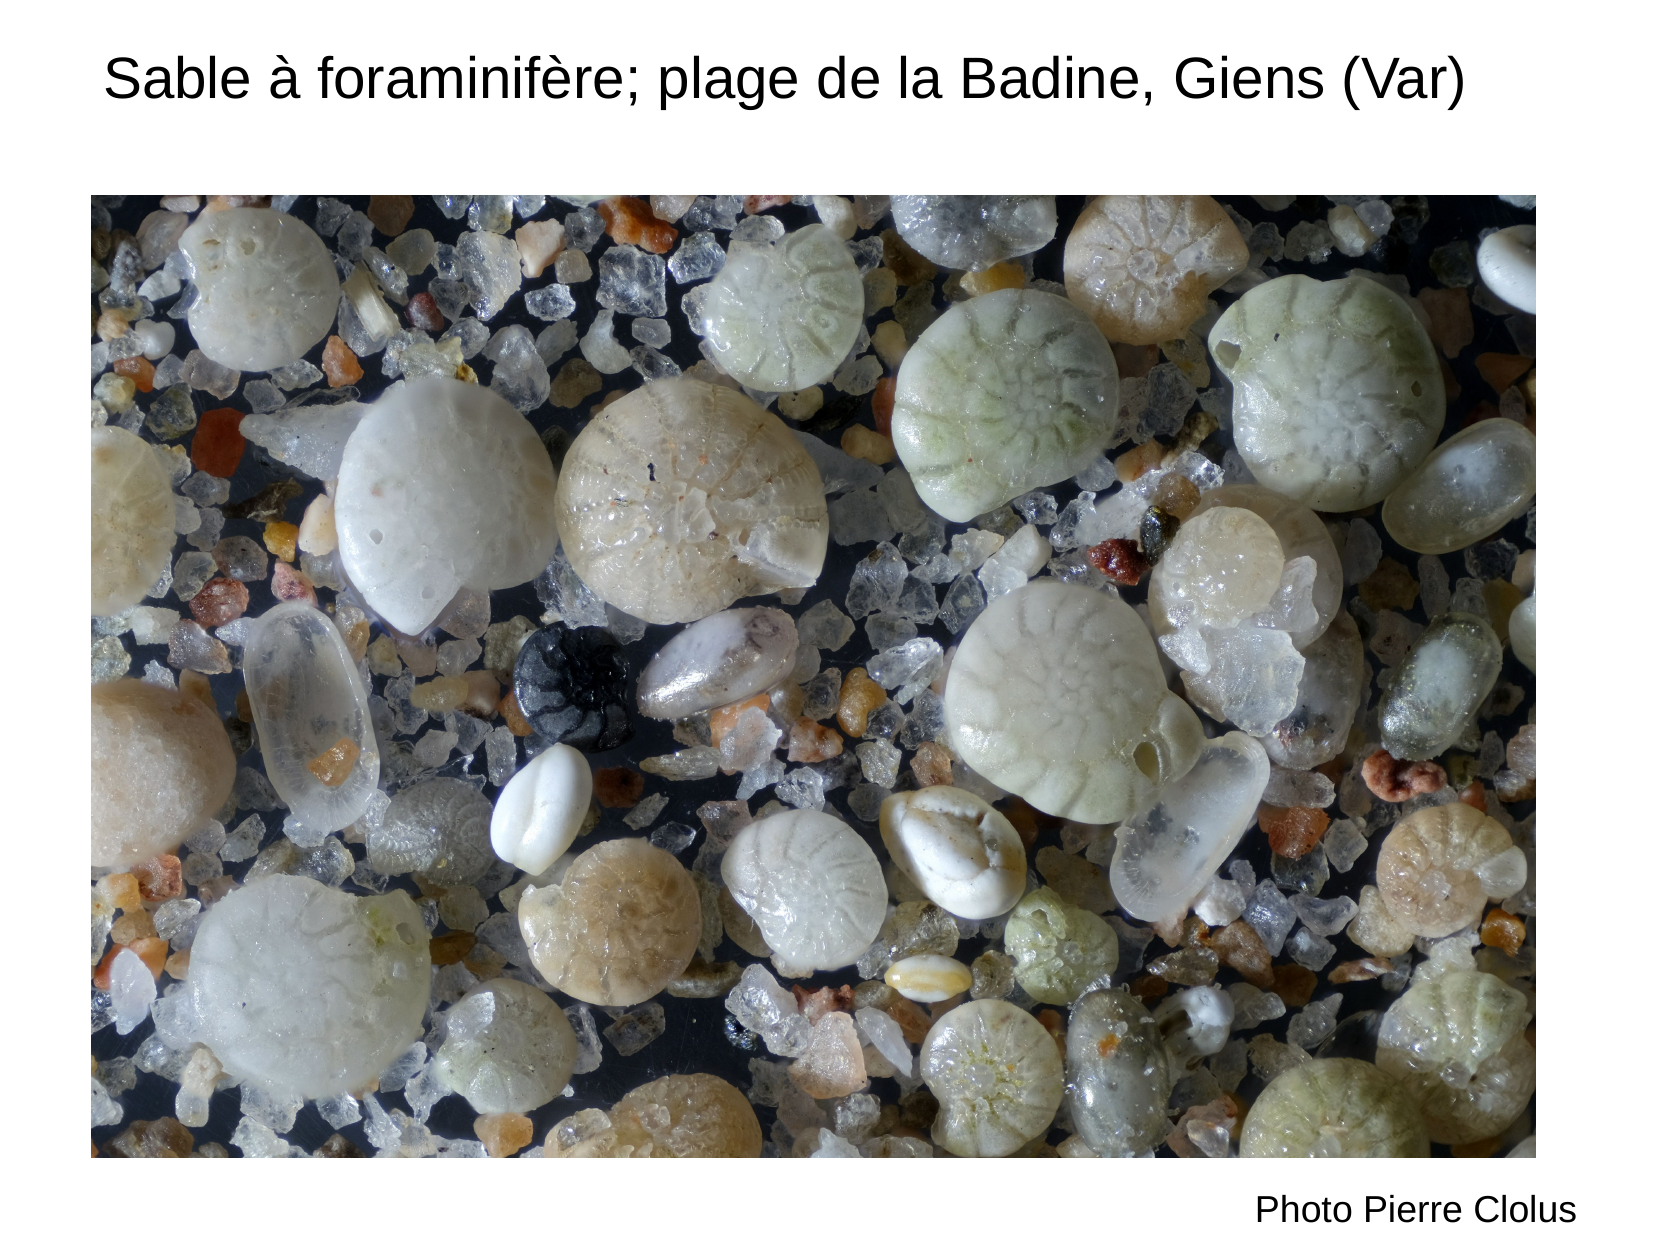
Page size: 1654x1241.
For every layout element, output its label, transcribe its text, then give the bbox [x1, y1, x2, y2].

picture [91, 195, 1536, 1158]
text_box Sable à foraminifère; plage de la Badine, Giens (Var) [88, 38, 1595, 119]
text_box Photo Pierre Clolus [1240, 1181, 1593, 1238]
